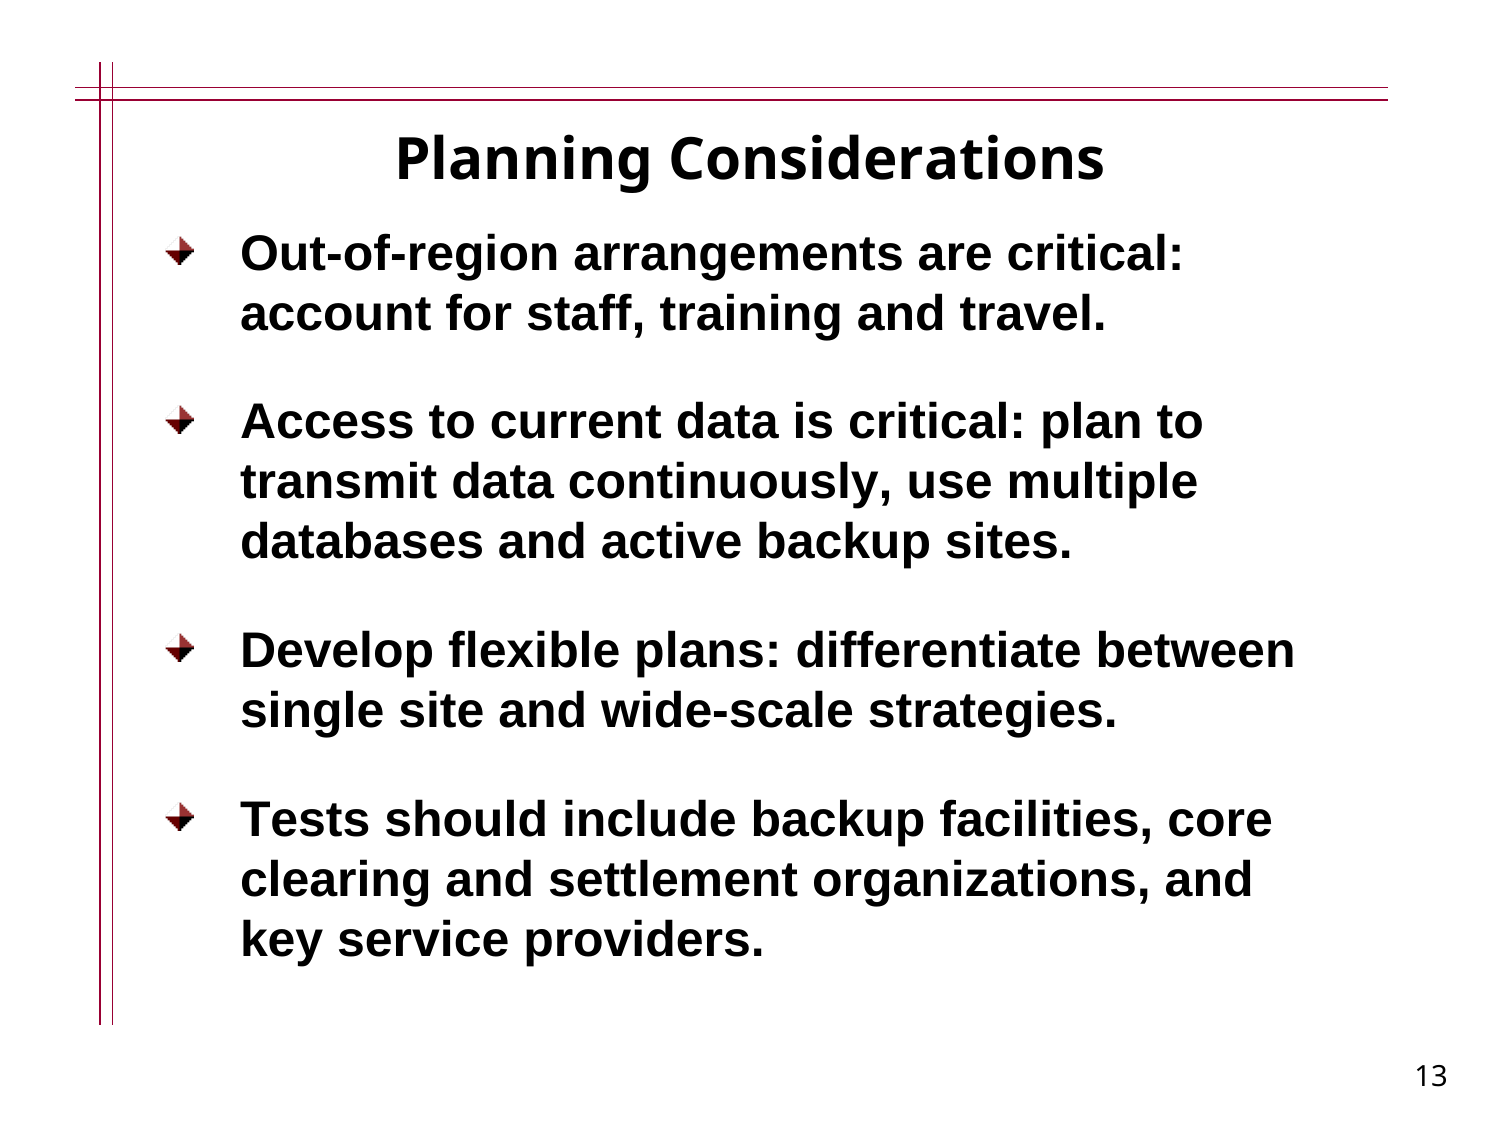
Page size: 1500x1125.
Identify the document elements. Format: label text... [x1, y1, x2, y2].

title Planning Considerations [150, 112, 1351, 201]
picture [164, 632, 194, 662]
picture [164, 404, 194, 434]
text_box Out-of-region arrangements are critical: account for staff, training and travel. Access to current data is critical: plan to transmit data continuously, use multiple databases and active backup sites. Develop flexible plans: differentiate between single site and wide-scale strategies. Tests should include backup facilities, core clearing and settlement organizations, and key service providers. [150, 212, 1426, 988]
picture [164, 235, 194, 265]
picture [164, 801, 194, 831]
